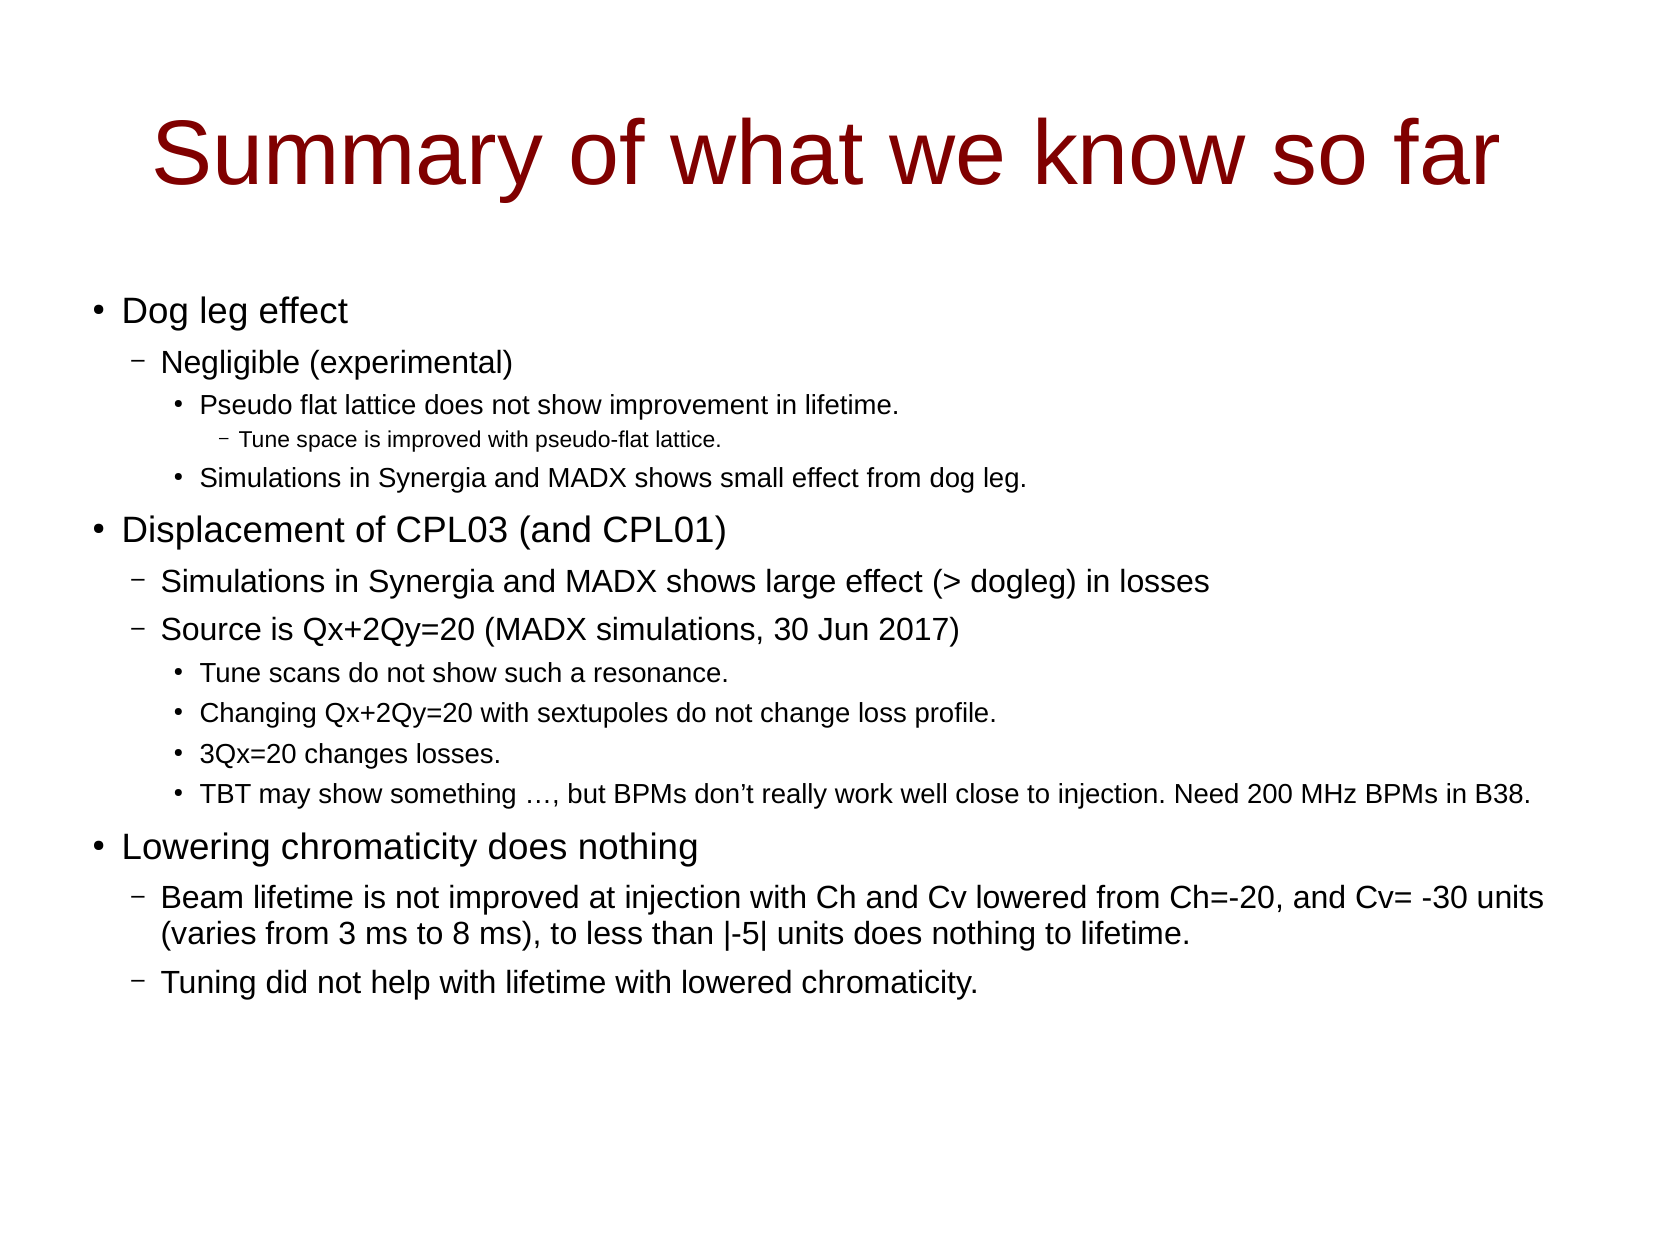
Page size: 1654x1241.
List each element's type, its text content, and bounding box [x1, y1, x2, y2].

title Summary of what we know so far [82, 49, 1571, 257]
list Dog leg effect Negligible (experimental) Pseudo flat lattice does not show improvement in lifetime. Tune space is improved with pseudo-flat lattice. Simulations in Synergia and MADX shows small effect from dog leg. Displacement of CPL03 (and CPL01) Simulations in Synergia and MADX shows large effect (> dogleg) in losses Source is Qx+2Qy=20 (MADX simulations, 30 Jun 2017) Tune scans do not show such a resonance. Changing Qx+2Qy=20 with sextupoles do not change loss profile. 3Qx=20 changes losses. TBT may show something …, but BPMs don’t really work well close to injection. Need 200 MHz BPMs in B38. Lowering chromaticity does nothing Beam lifetime is not improved at injection with Ch and Cv lowered from Ch=-20, and Cv= -30 units (varies from 3 ms to 8 ms), to less than |-5| units does nothing to lifetime. Tuning did not help with lifetime with lowered chromaticity. [82, 290, 1571, 1010]
